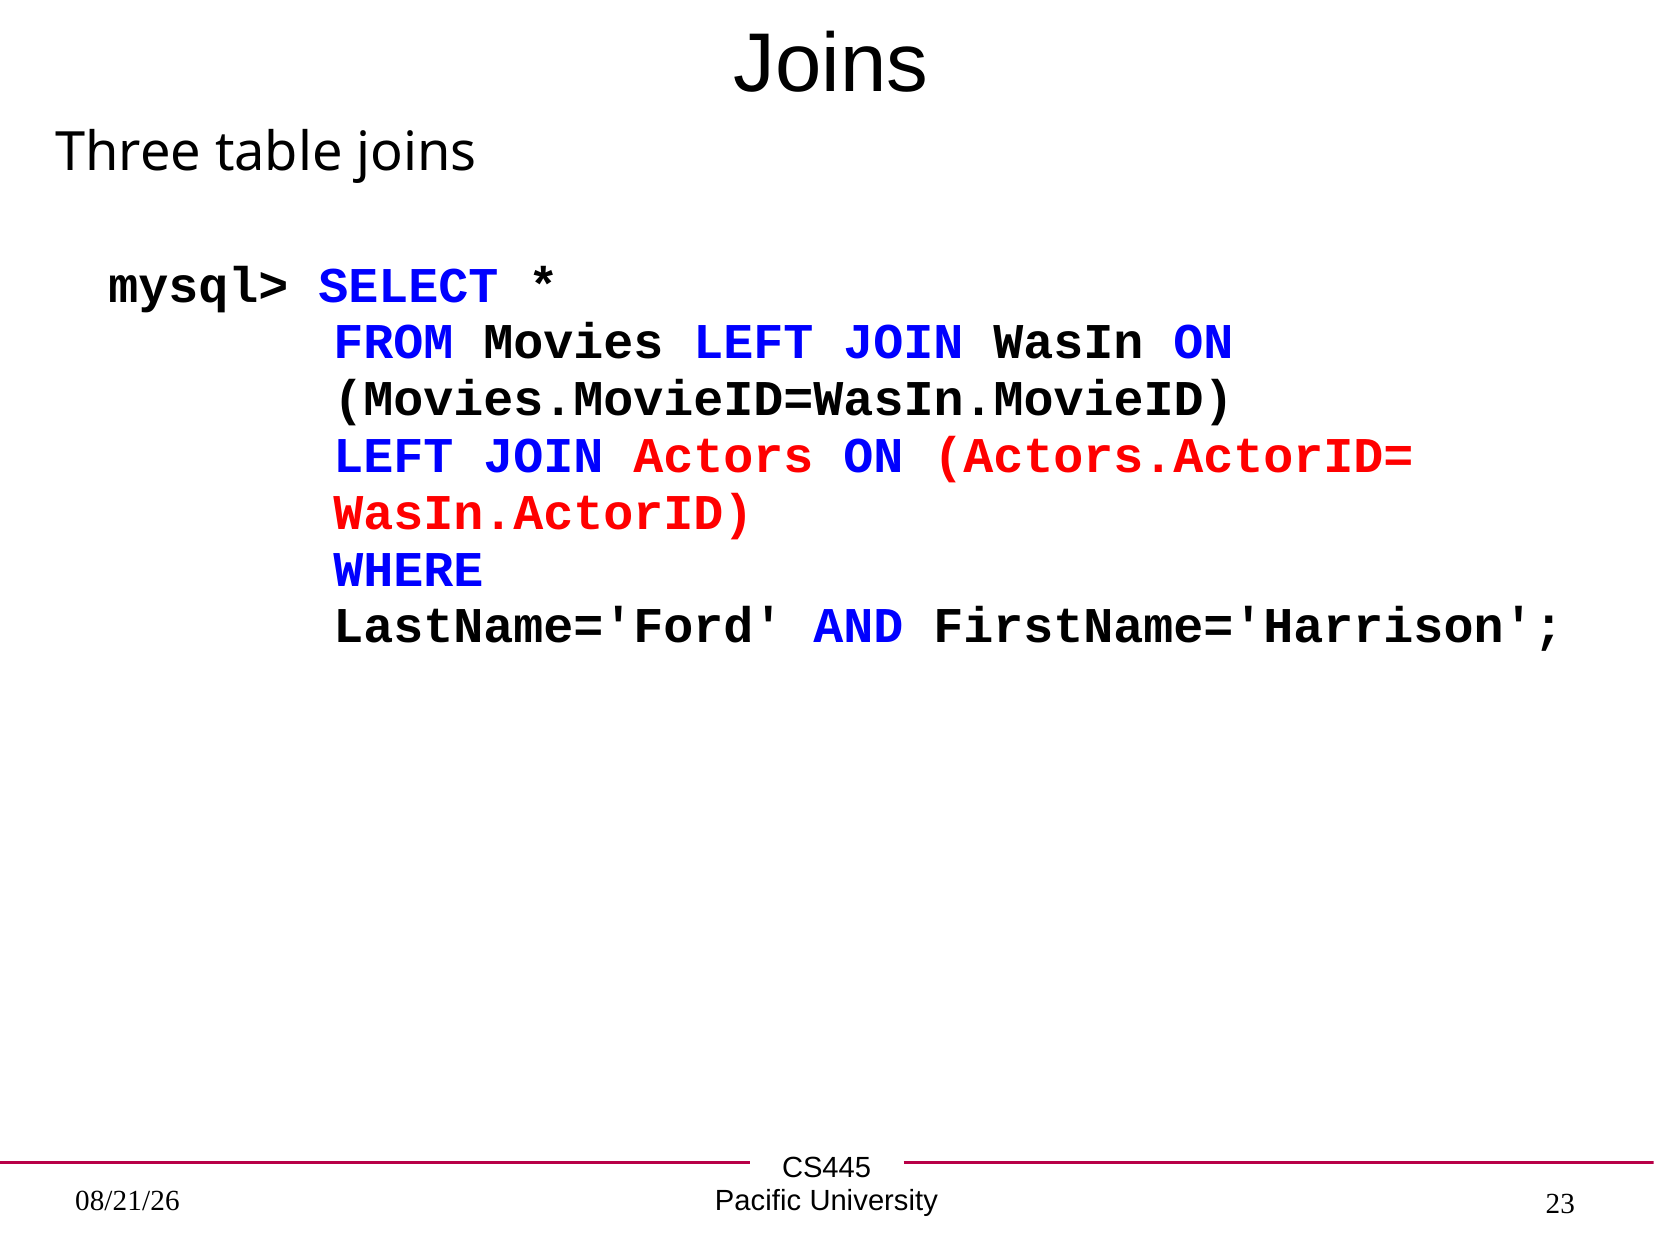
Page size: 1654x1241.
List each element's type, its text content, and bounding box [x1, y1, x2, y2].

title Joins [86, 15, 1576, 109]
list Three table joins mysql> SELECT * FROM Movies LEFT JOIN WasIn ON (Movies.MovieID=WasIn.MovieID) LEFT JOIN Actors ON (Actors.ActorID= WasIn.ActorID) WHERE LastName='Ford' AND FirstName='Harrison'; [37, 112, 1613, 1111]
